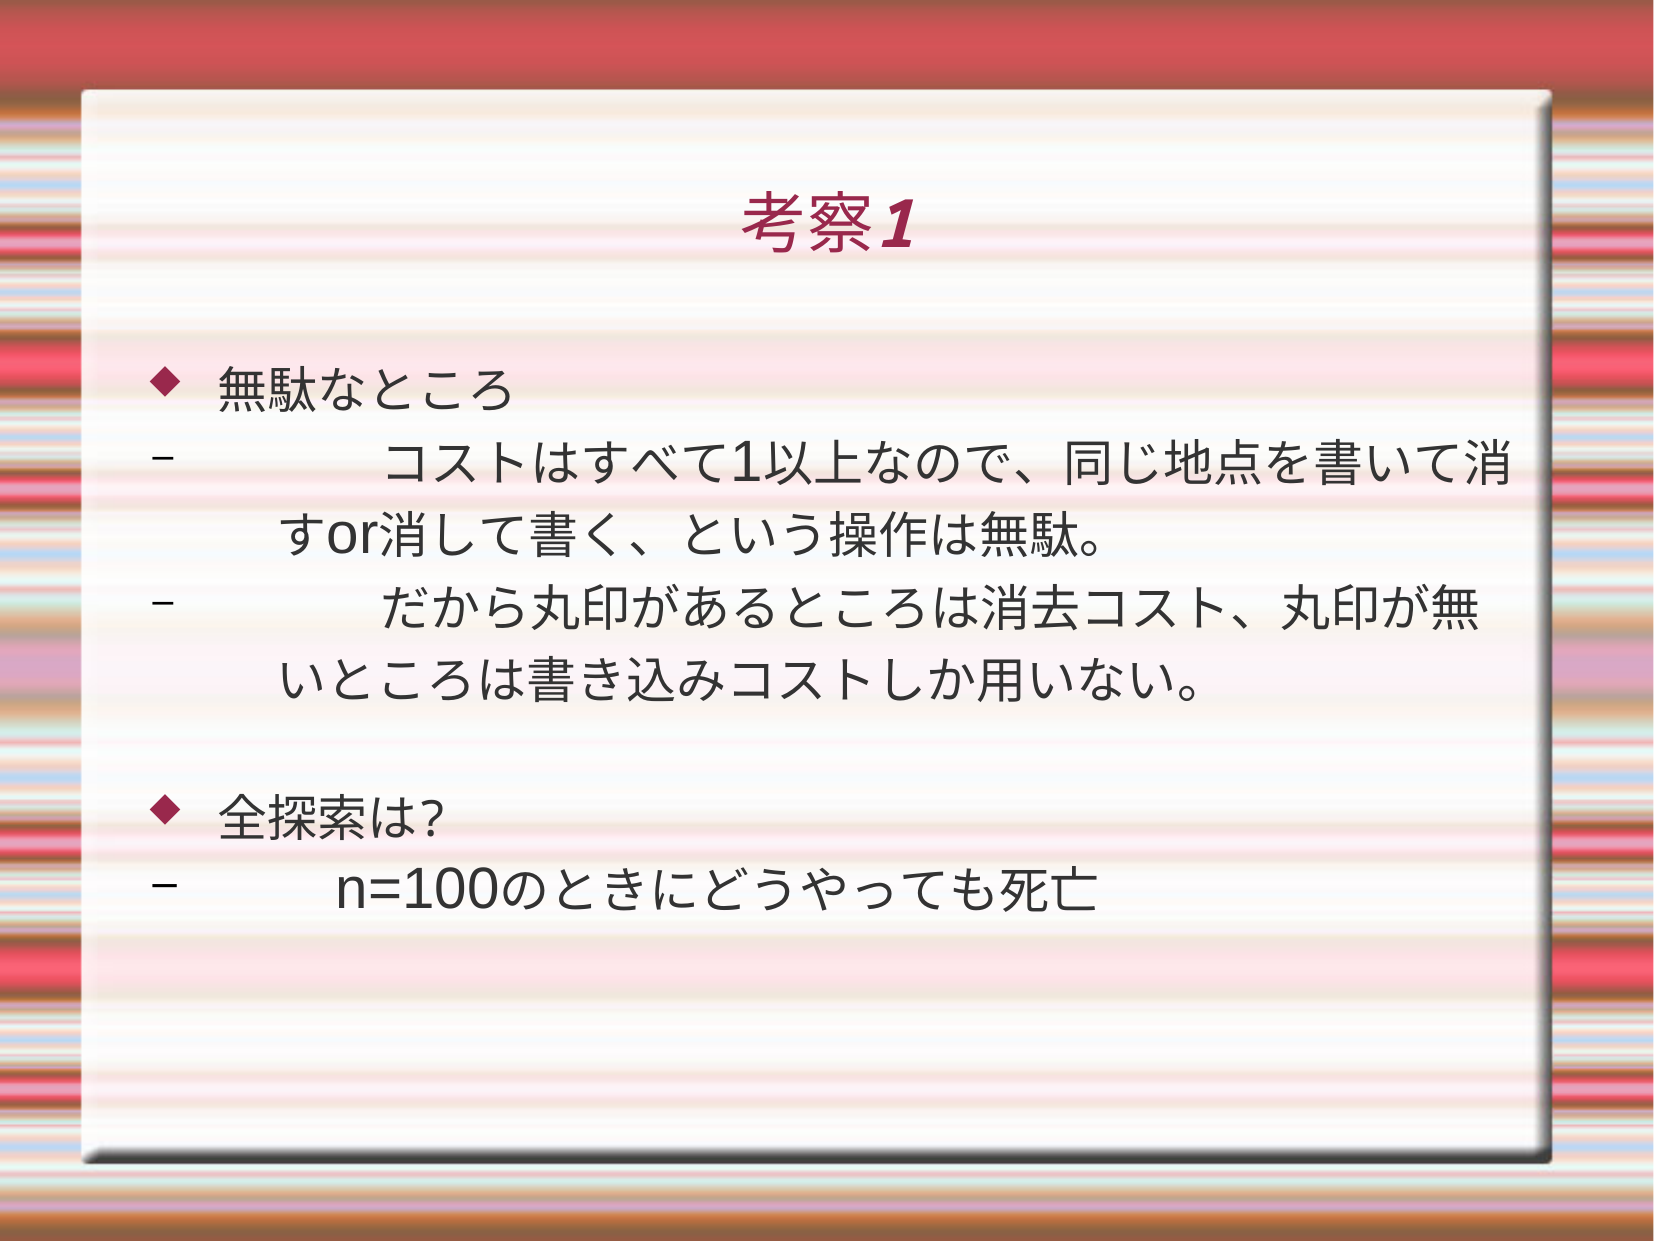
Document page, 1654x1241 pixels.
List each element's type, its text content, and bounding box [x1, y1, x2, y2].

list 無駄なところ コストはすべて1以上なので、同じ地点を書いて消すor消して書く、という操作は無駄。 だから丸印があるところは消去コスト、丸印が無いところは書き込みコストしか用いない。 全探索は? n=100のときにどうやっても死亡 [134, 350, 1516, 1132]
picture [0, 0, 1654, 1241]
title 考察1 [121, 114, 1534, 322]
